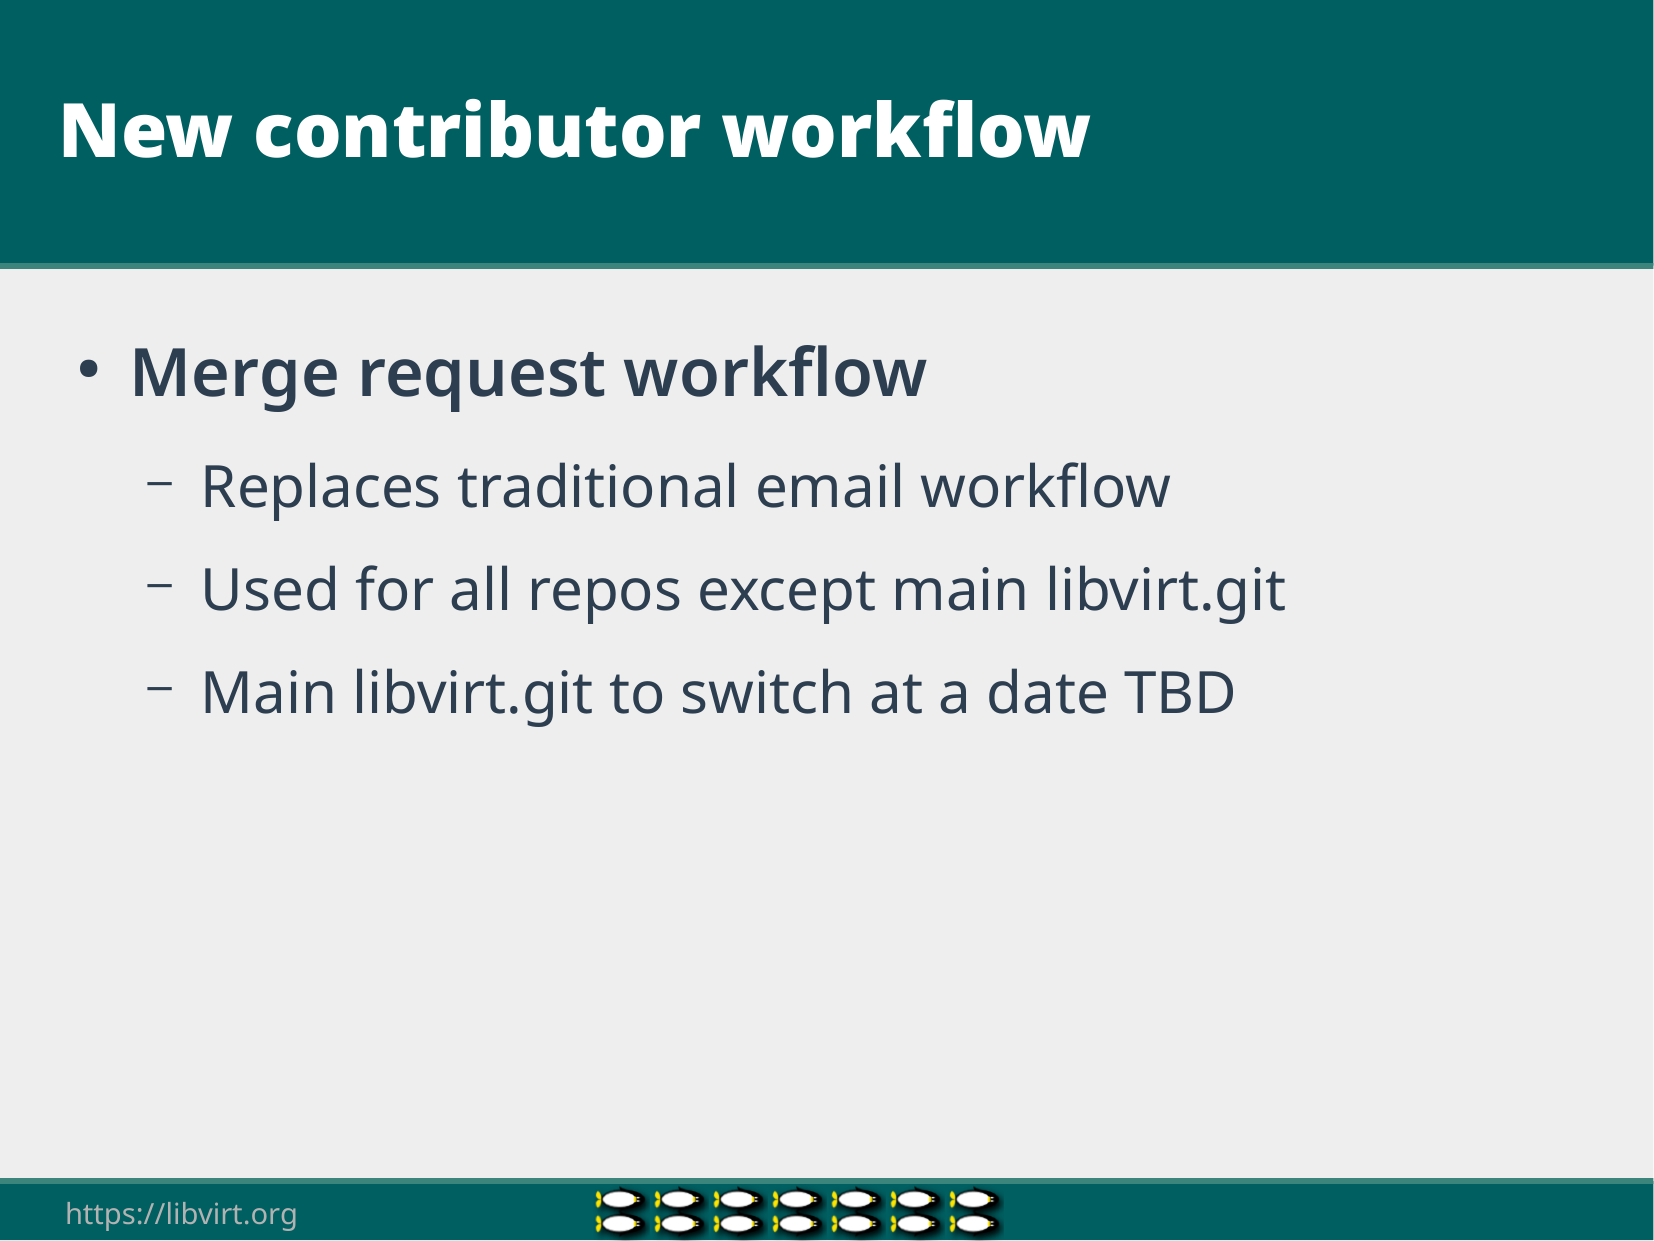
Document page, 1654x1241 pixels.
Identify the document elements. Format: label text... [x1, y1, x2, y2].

list Merge request workflow Replaces traditional email workflow Used for all repos except main libvirt.git Main libvirt.git to switch at a date TBD [59, 324, 1595, 1152]
title New contributor workflow [59, 49, 1595, 207]
text_box [590, 1181, 1004, 1241]
